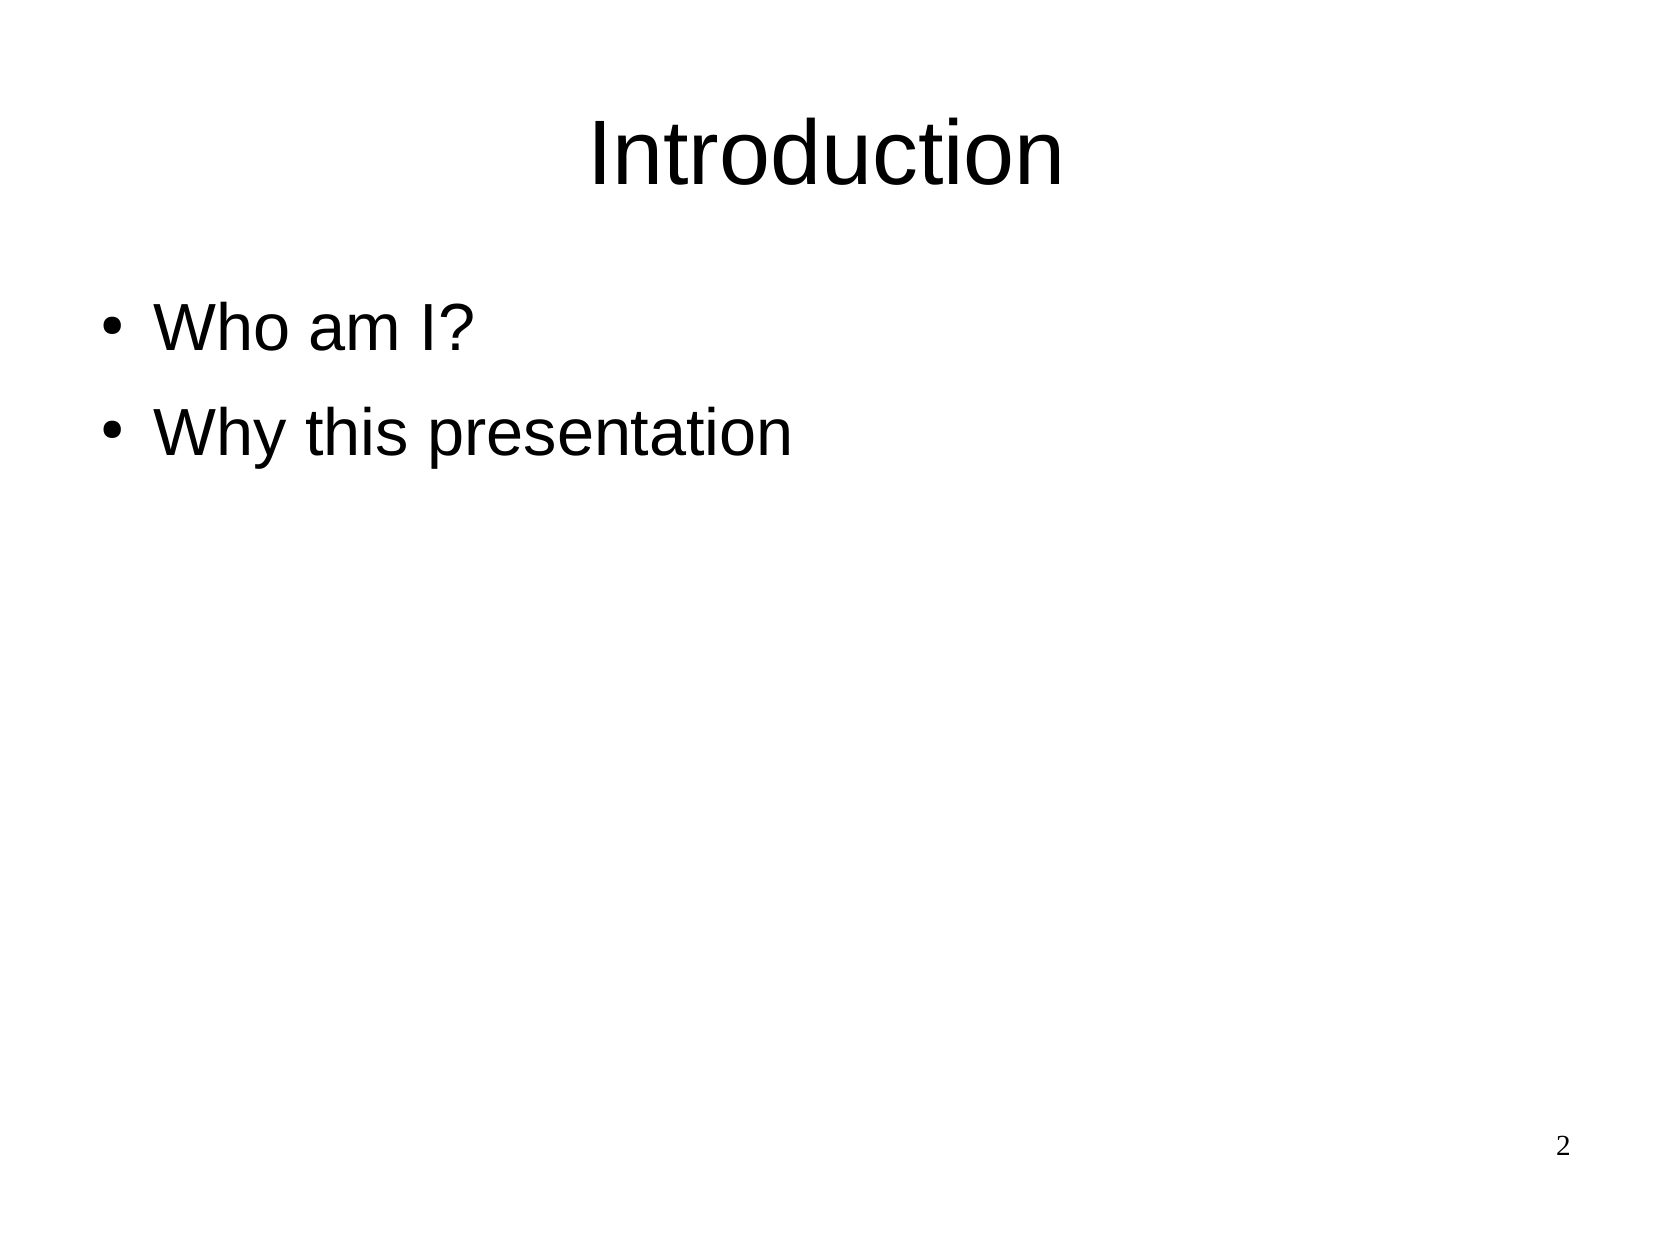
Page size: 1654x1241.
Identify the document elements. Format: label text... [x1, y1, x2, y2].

title Introduction [82, 49, 1571, 257]
list Who am I? Why this presentation [82, 290, 1571, 1109]
